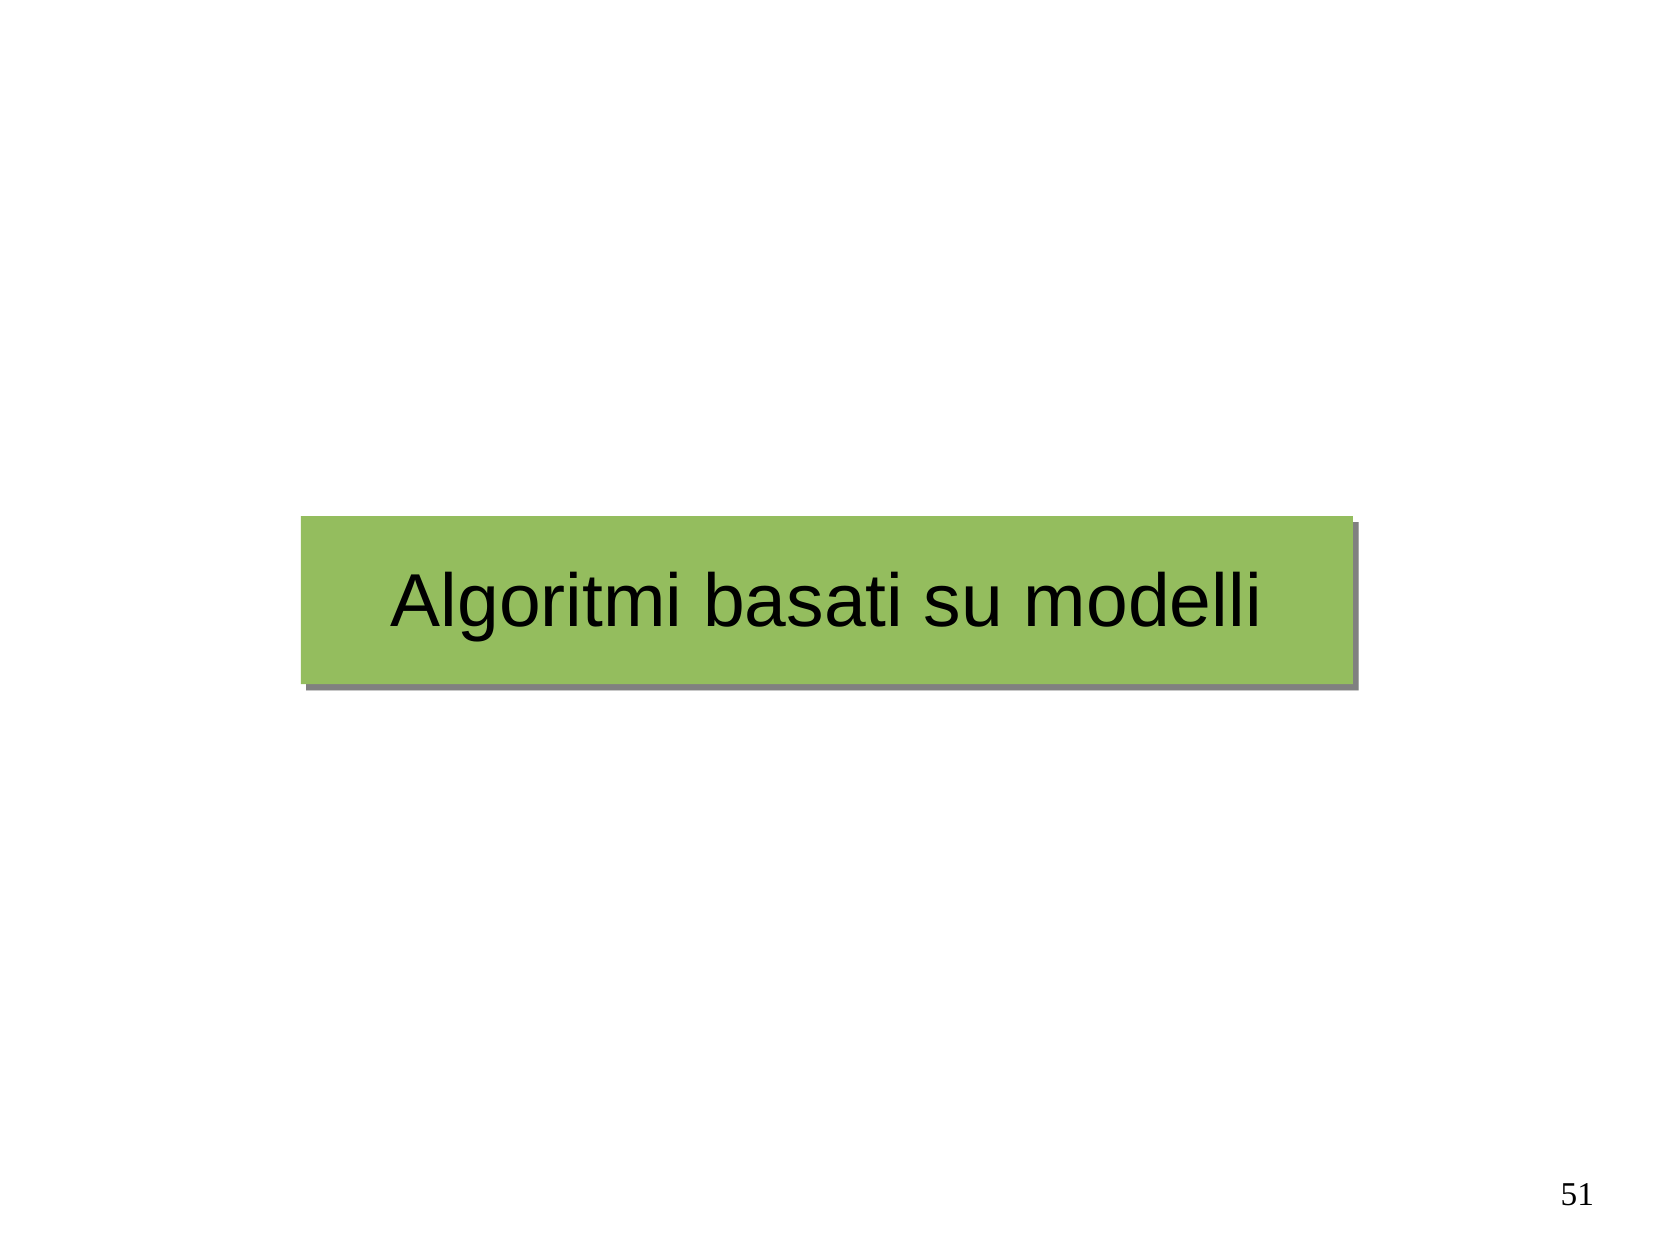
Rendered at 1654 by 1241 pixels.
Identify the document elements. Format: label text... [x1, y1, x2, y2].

text_box Algoritmi basati su modelli [300, 516, 1353, 685]
